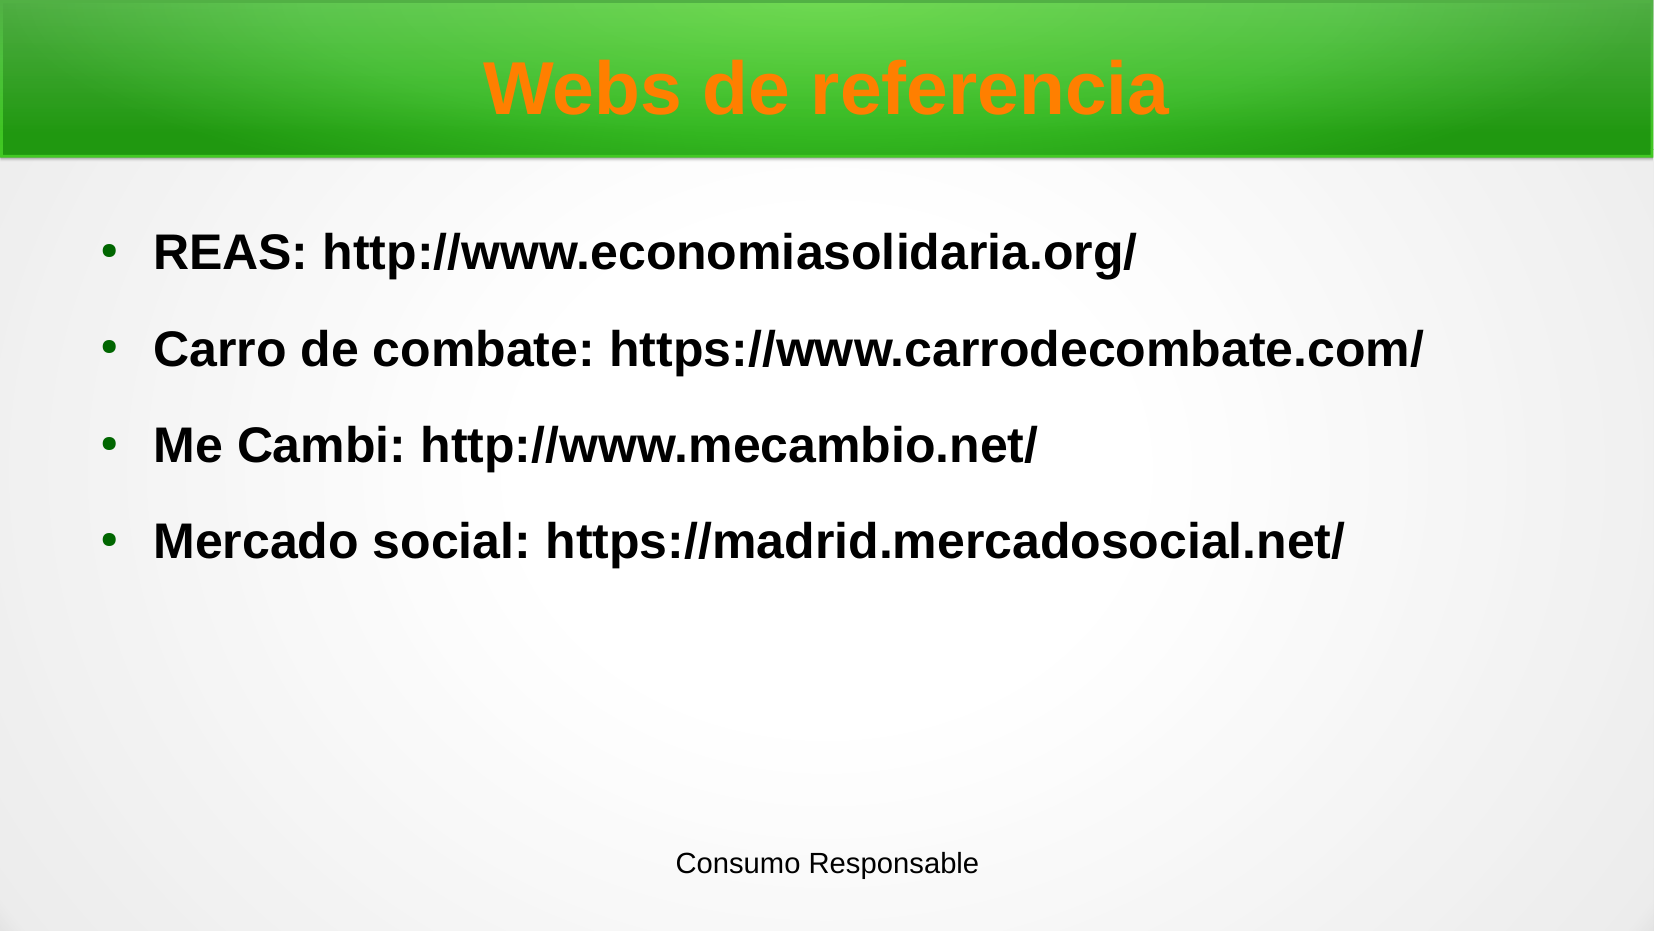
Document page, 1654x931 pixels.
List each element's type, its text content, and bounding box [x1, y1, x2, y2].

list REAS: http://www.economiasolidaria.org/ Carro de combate: https://www.carrodecombate.com/ Me Cambi: http://www.mecambio.net/ Mercado social: https://madrid.mercadosocial.net/ [82, 224, 1607, 815]
title Webs de referencia [82, 35, 1571, 142]
